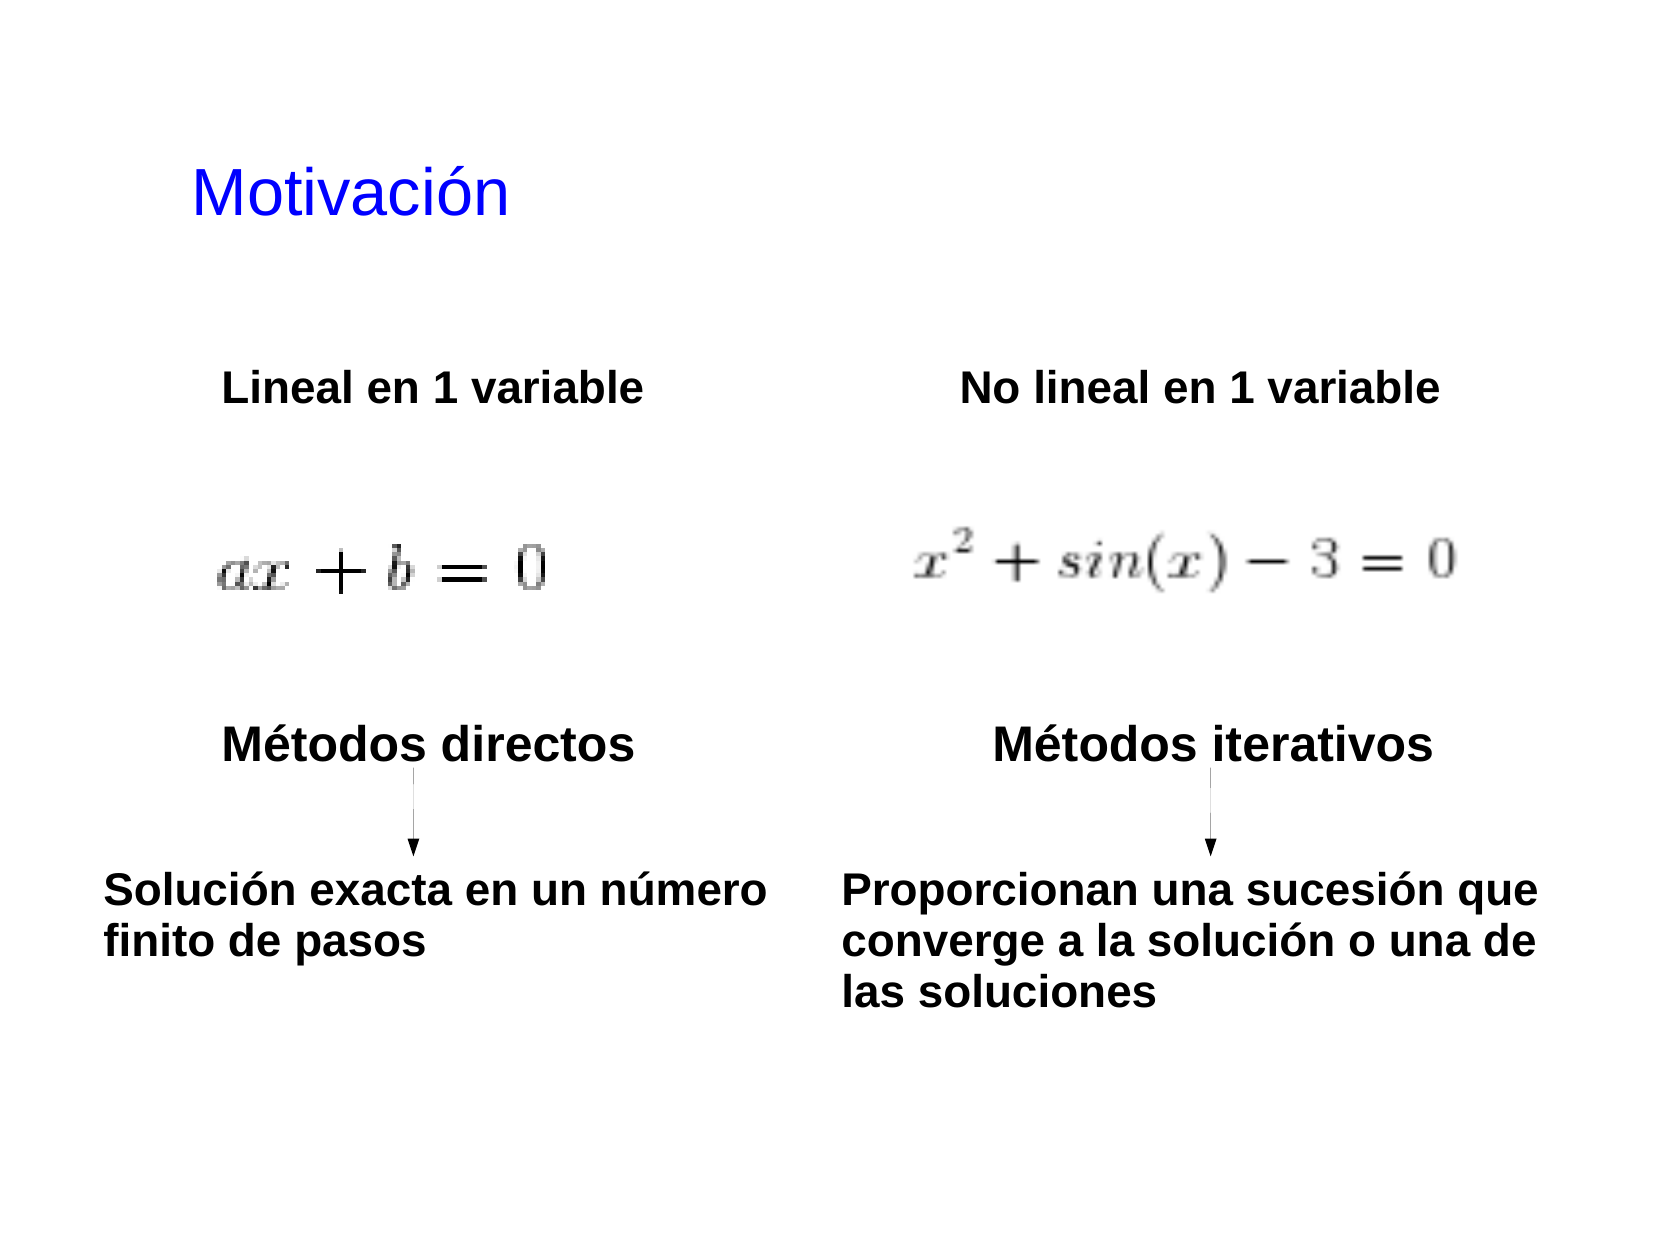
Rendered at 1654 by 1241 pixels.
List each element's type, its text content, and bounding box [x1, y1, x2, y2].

text_box Motivación [177, 147, 529, 240]
text_box Solución exacta en un número finito de pasos [88, 856, 826, 978]
text_box No lineal en 1 variable [944, 354, 1469, 442]
picture [826, 442, 1544, 680]
text_box Métodos iterativos [977, 708, 1477, 827]
text_box Lineal en 1 variable [206, 354, 761, 480]
picture [29, 413, 739, 709]
text_box Métodos directos [206, 708, 665, 806]
text_box Proporcionan una sucesión que converge a la solución o una de las soluciones [826, 856, 1575, 1031]
